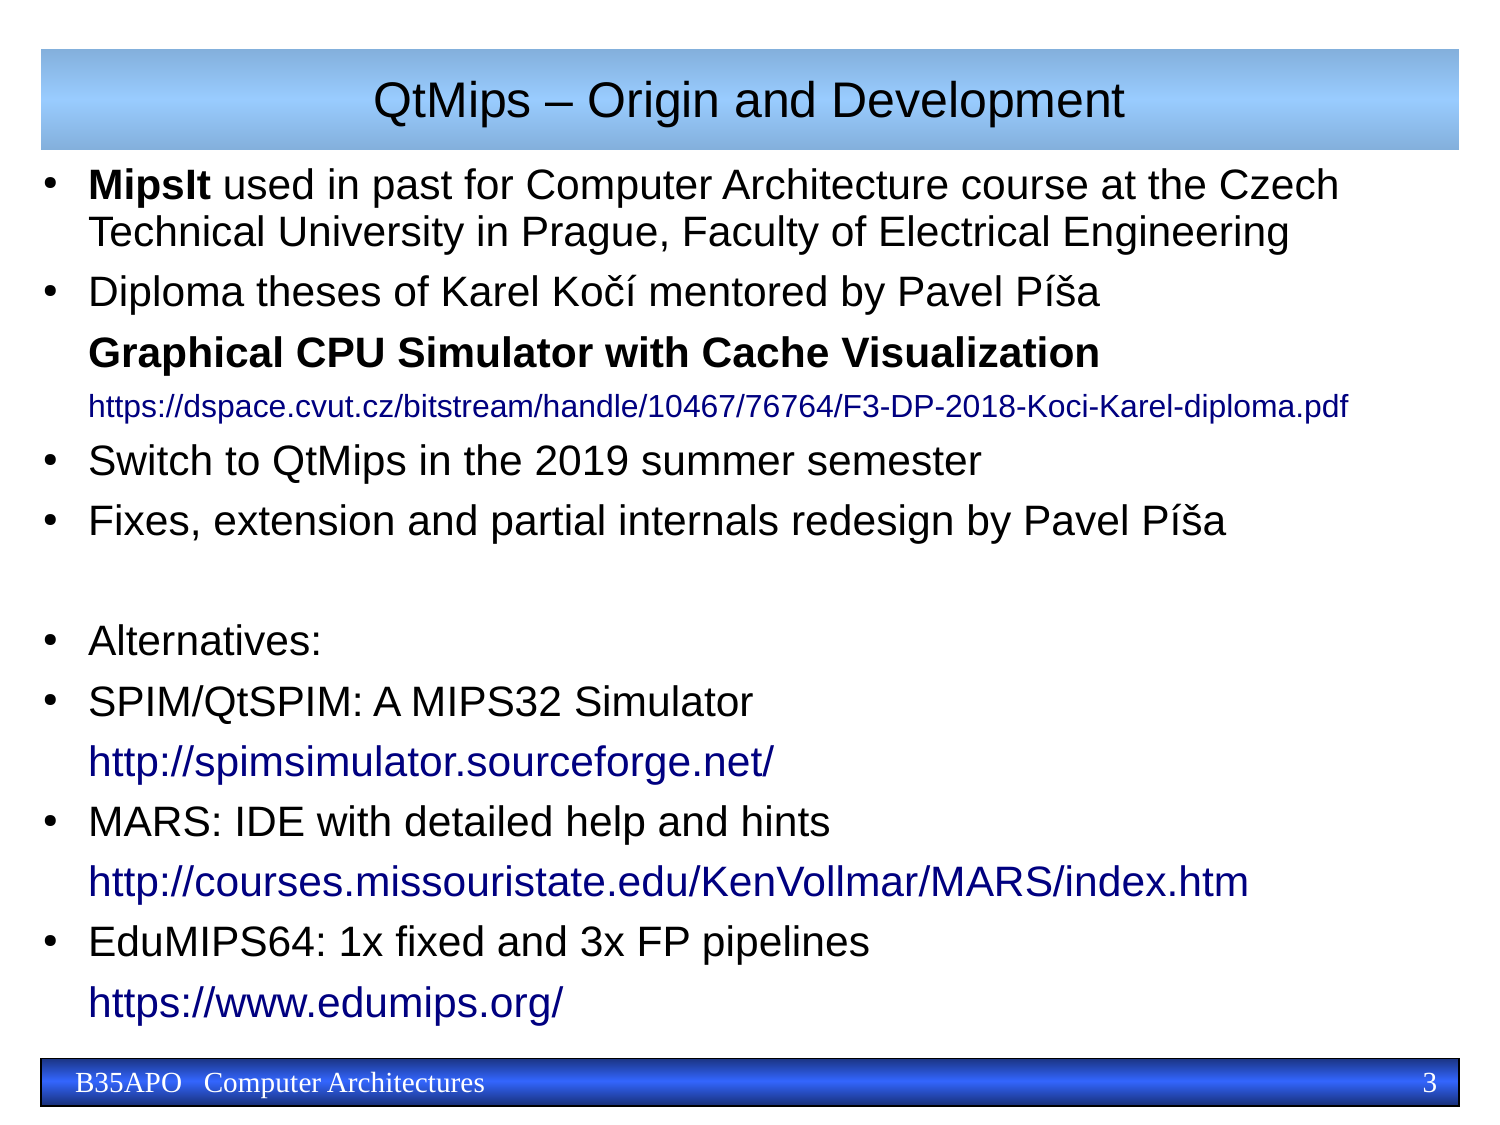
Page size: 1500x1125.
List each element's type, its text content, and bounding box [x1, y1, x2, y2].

title QtMips – Origin and Development [41, 49, 1459, 150]
list MipsIt used in past for Computer Architecture course at the Czech Technical University in Prague, Faculty of Electrical Engineering Diploma theses of Karel Kočí mentored by Pavel Píša Graphical CPU Simulator with Cache Visualization https://dspace.cvut.cz/bitstream/handle/10467/76764/F3-DP-2018-Koci-Karel-diploma.pdf Switch to QtMips in the 2019 summer semester Fixes, extension and partial internals redesign by Pavel Píša Alternatives: SPIM/QtSPIM: A MIPS32 Simulator http://spimsimulator.sourceforge.net/ MARS: IDE with detailed help and hints http://courses.missouristate.edu/KenVollmar/MARS/index.htm EduMIPS64: 1x fixed and 3x FP pipelines https://www.edumips.org/ [27, 160, 1454, 1031]
